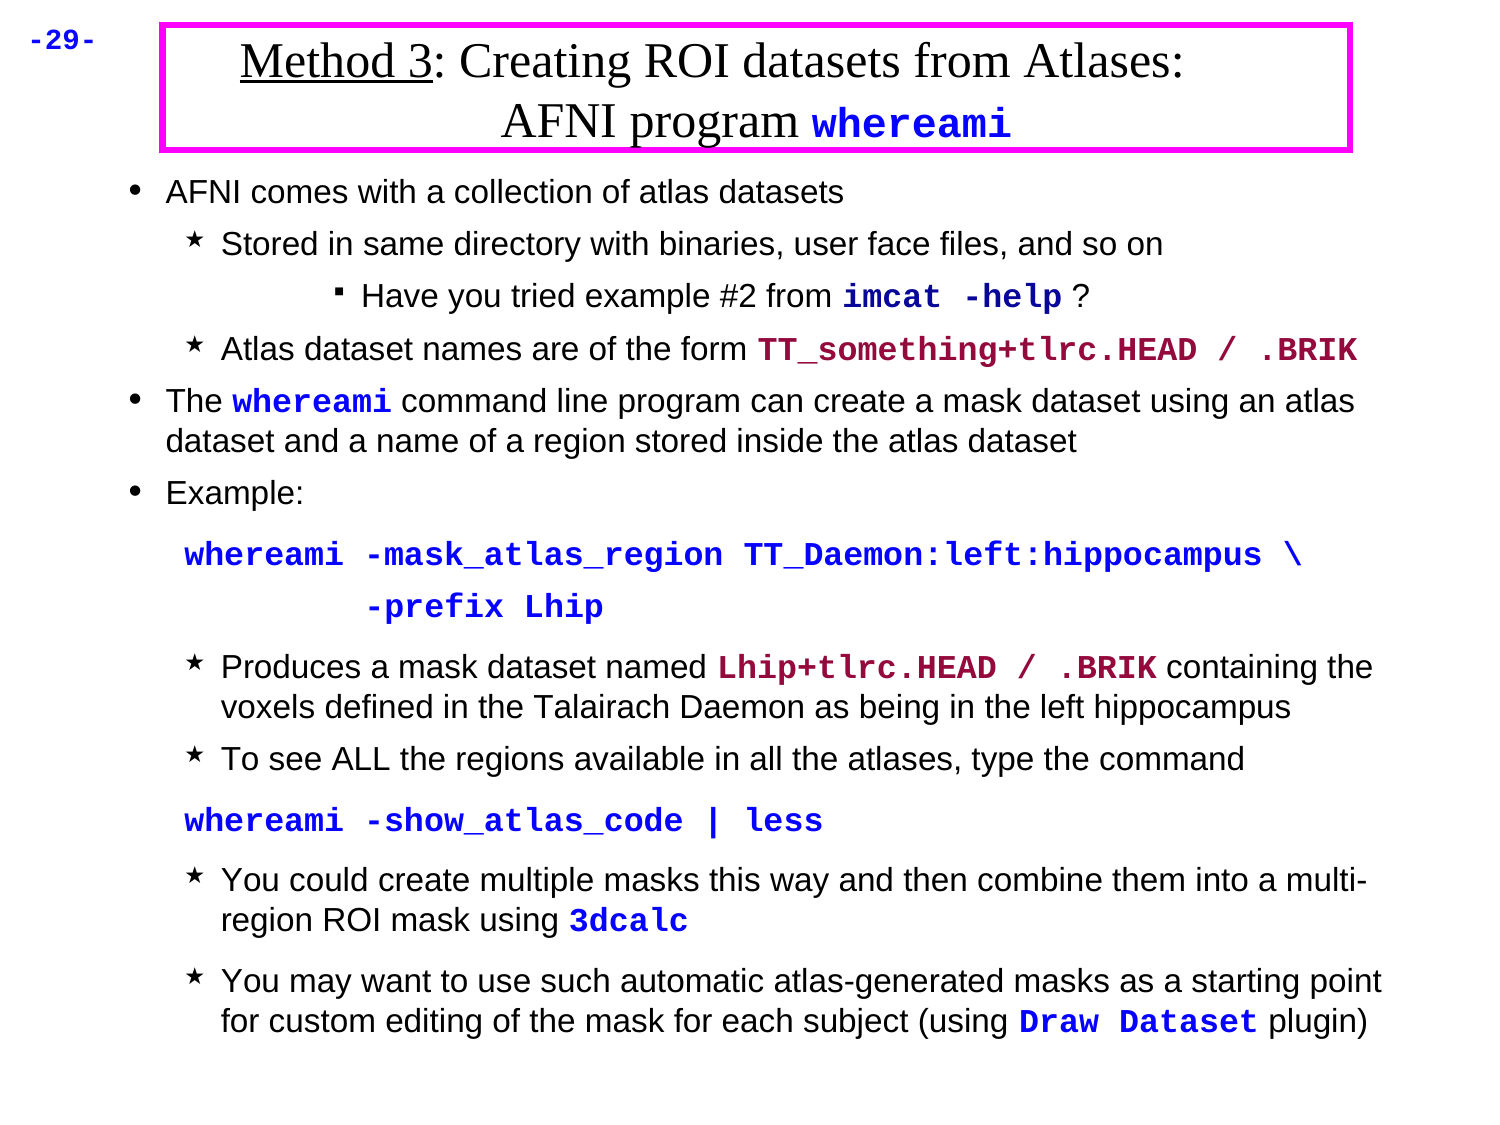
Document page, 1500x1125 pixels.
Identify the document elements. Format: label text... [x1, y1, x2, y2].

text_box Method 3: Creating ROI datasets from Atlases: AFNI program whereami [162, 24, 1351, 150]
list AFNI comes with a collection of atlas datasets Stored in same directory with binaries, user face files, and so on Have you tried example #2 from imcat -help ? Atlas dataset names are of the form TT_something+tlrc.HEAD / .BRIK The whereami command line program can create a mask dataset using an atlas dataset and a name of a region stored inside the atlas dataset Example: whereami -mask_atlas_region TT_Daemon:left:hippocampus \ -prefix Lhip Produces a mask dataset named Lhip+tlrc.HEAD / .BRIK containing the voxels defined in the Talairach Daemon as being in the left hippocampus To see ALL the regions available in all the atlases, type the command whereami -show_atlas_code | less You could create multiple masks this way and then combine them into a multi-region ROI mask using 3dcalc You may want to use such automatic atlas-generated masks as a starting point for custom editing of the mask for each subject (using Draw Dataset plugin) [112, 162, 1425, 1063]
